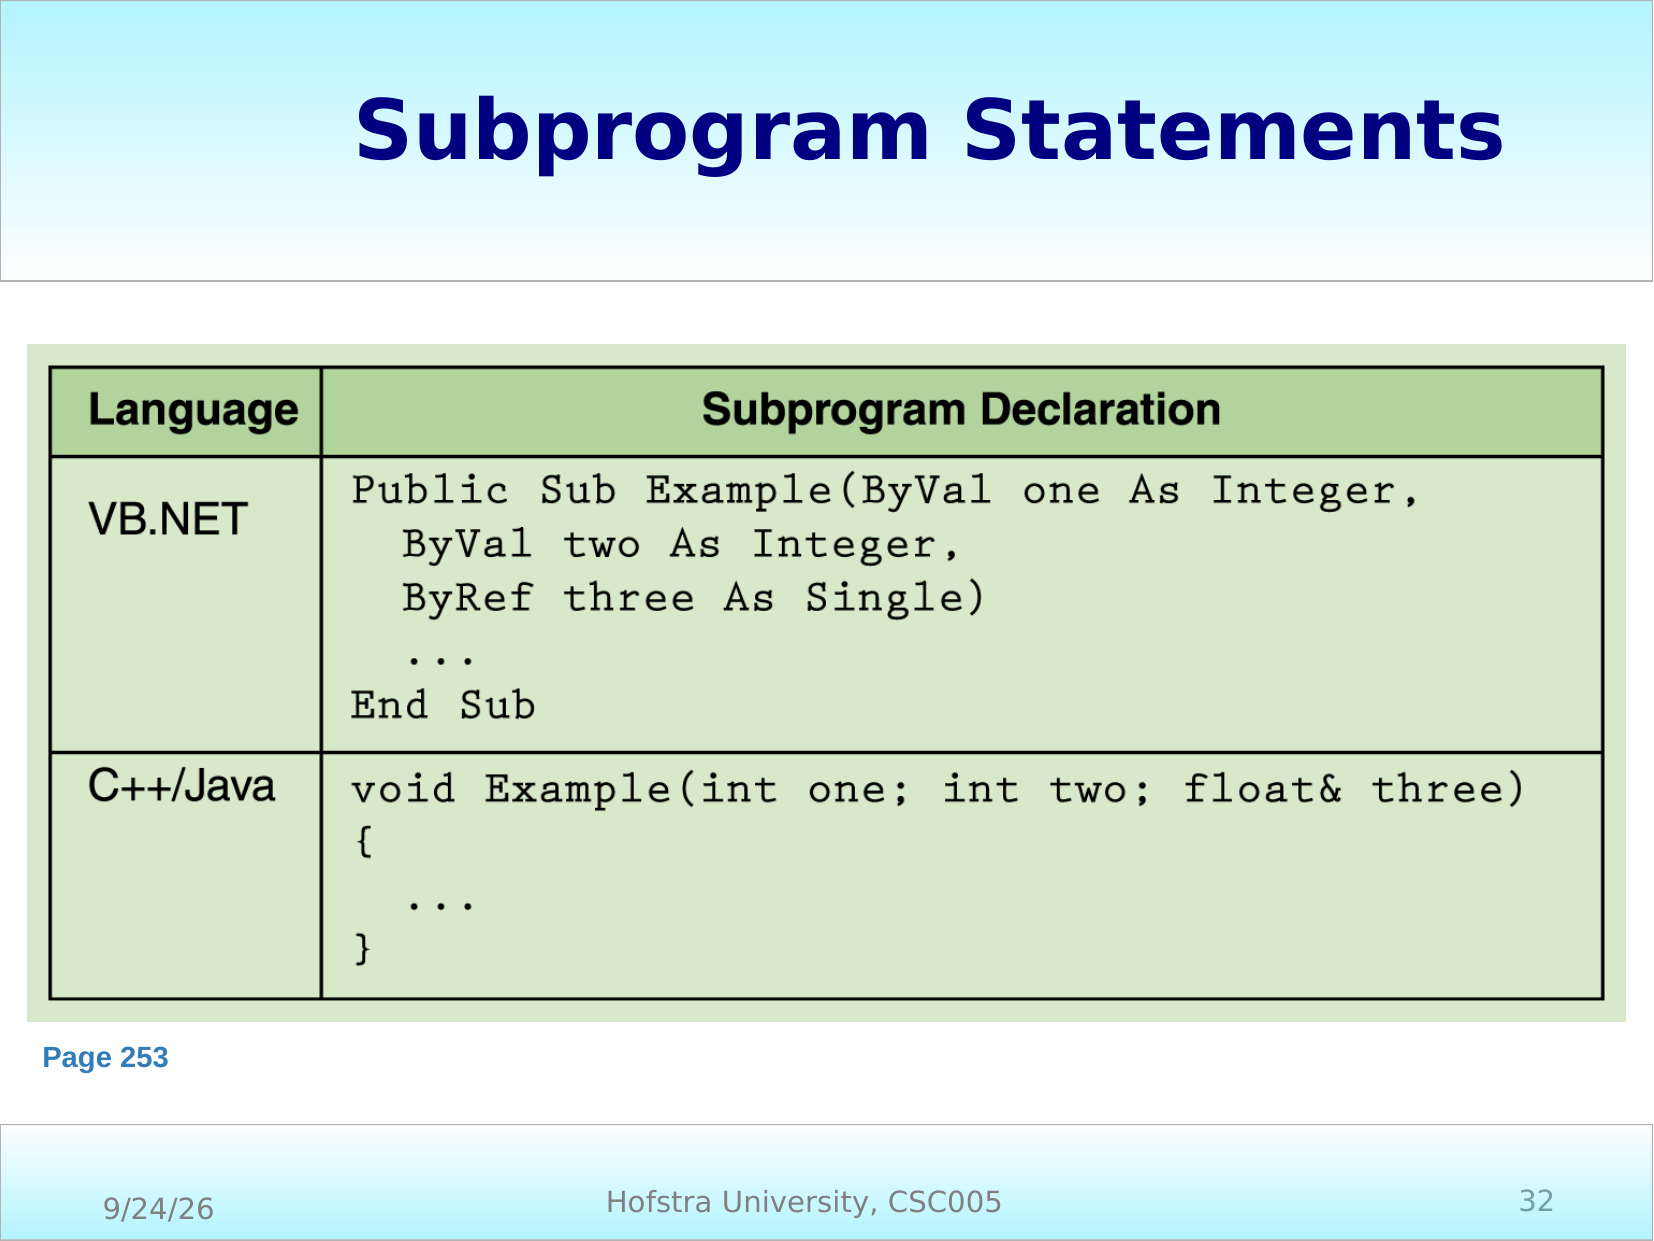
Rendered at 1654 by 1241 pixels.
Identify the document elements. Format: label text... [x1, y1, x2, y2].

picture [27, 344, 1626, 1022]
title Subprogram Statements [247, 27, 1612, 235]
text_box Page 253 [27, 1033, 184, 1083]
